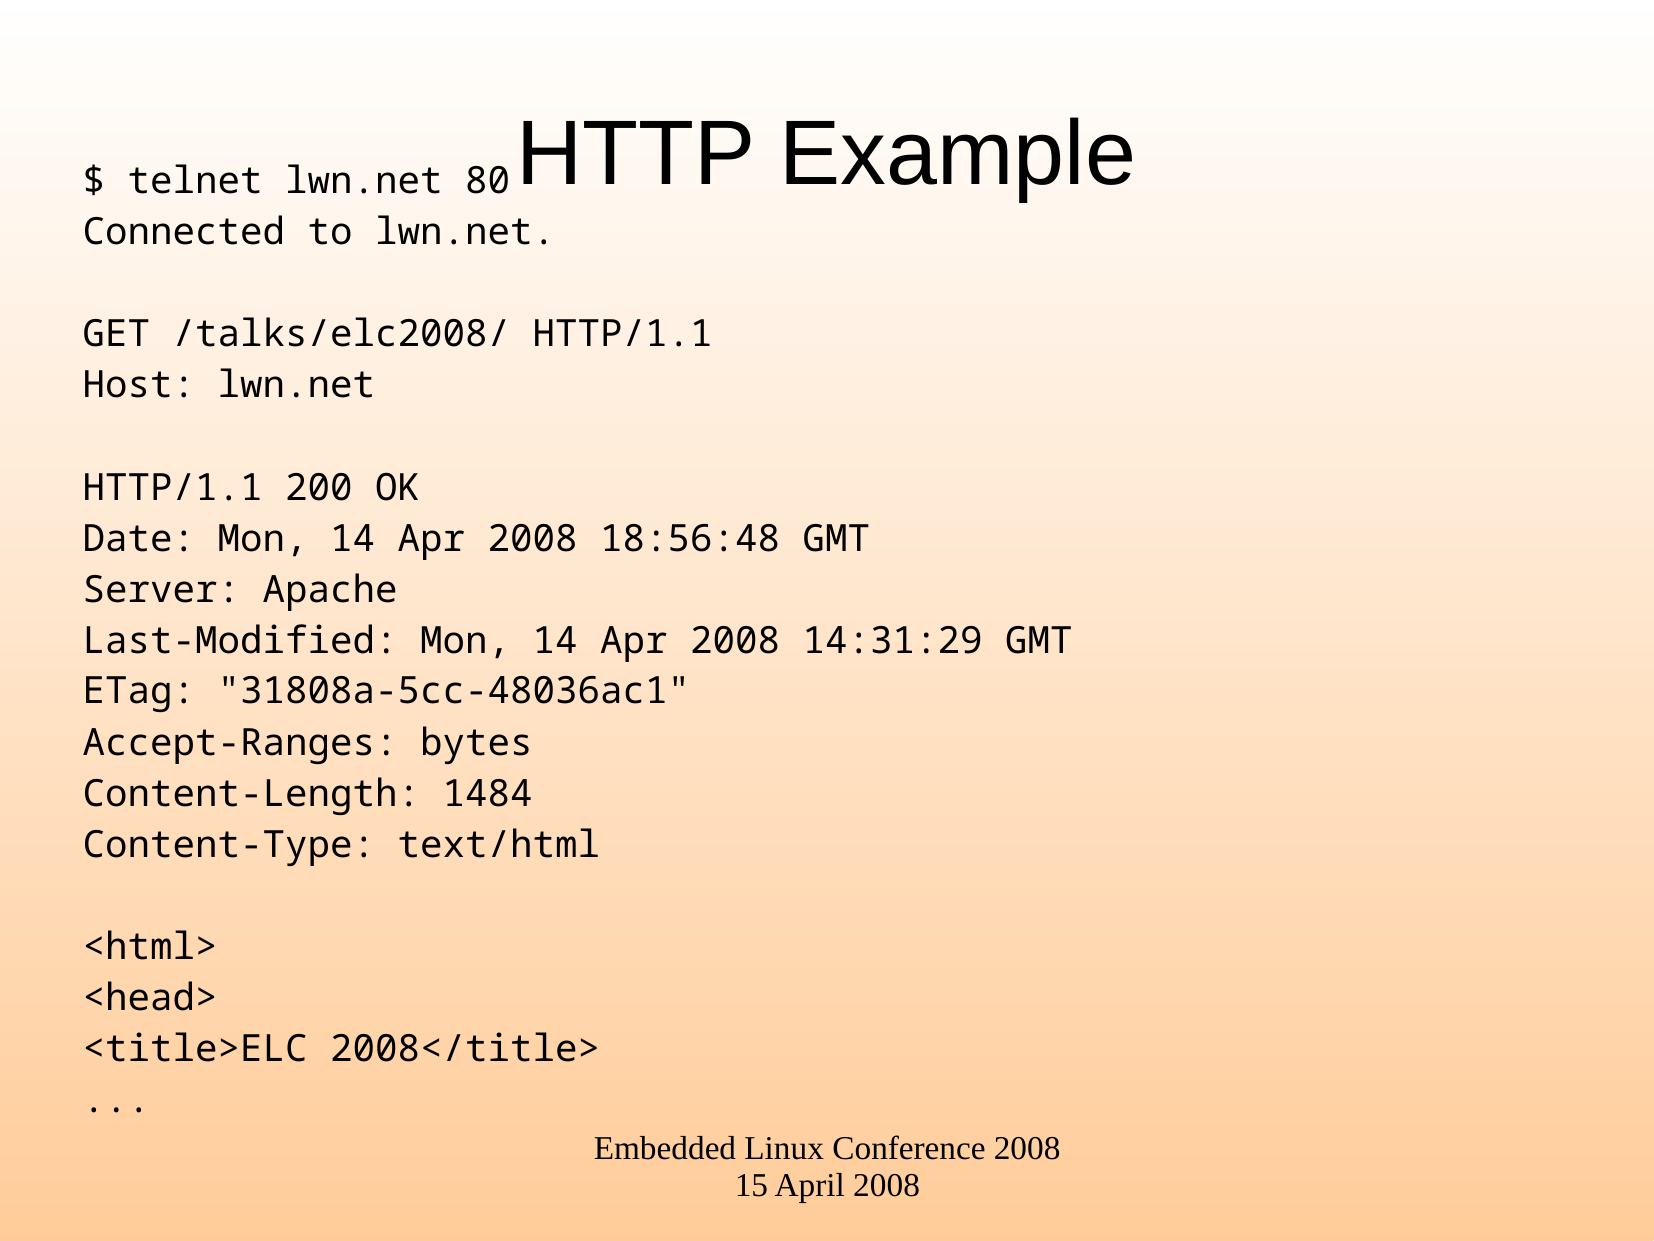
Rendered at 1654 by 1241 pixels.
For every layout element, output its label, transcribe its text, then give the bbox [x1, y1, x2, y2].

subtitle $ telnet lwn.net 80 Connected to lwn.net. GET /talks/elc2008/ HTTP/1.1 Host: lwn.net HTTP/1.1 200 OK Date: Mon, 14 Apr 2008 18:56:48 GMT Server: Apache Last-Modified: Mon, 14 Apr 2008 14:31:29 GMT ETag: "31808a-5cc-48036ac1" Accept-Ranges: bytes Content-Length: 1484 Content-Type: text/html <html> <head> <title>ELC 2008</title> ... [82, 225, 1088, 1053]
title HTTP Example [82, 49, 1571, 257]
